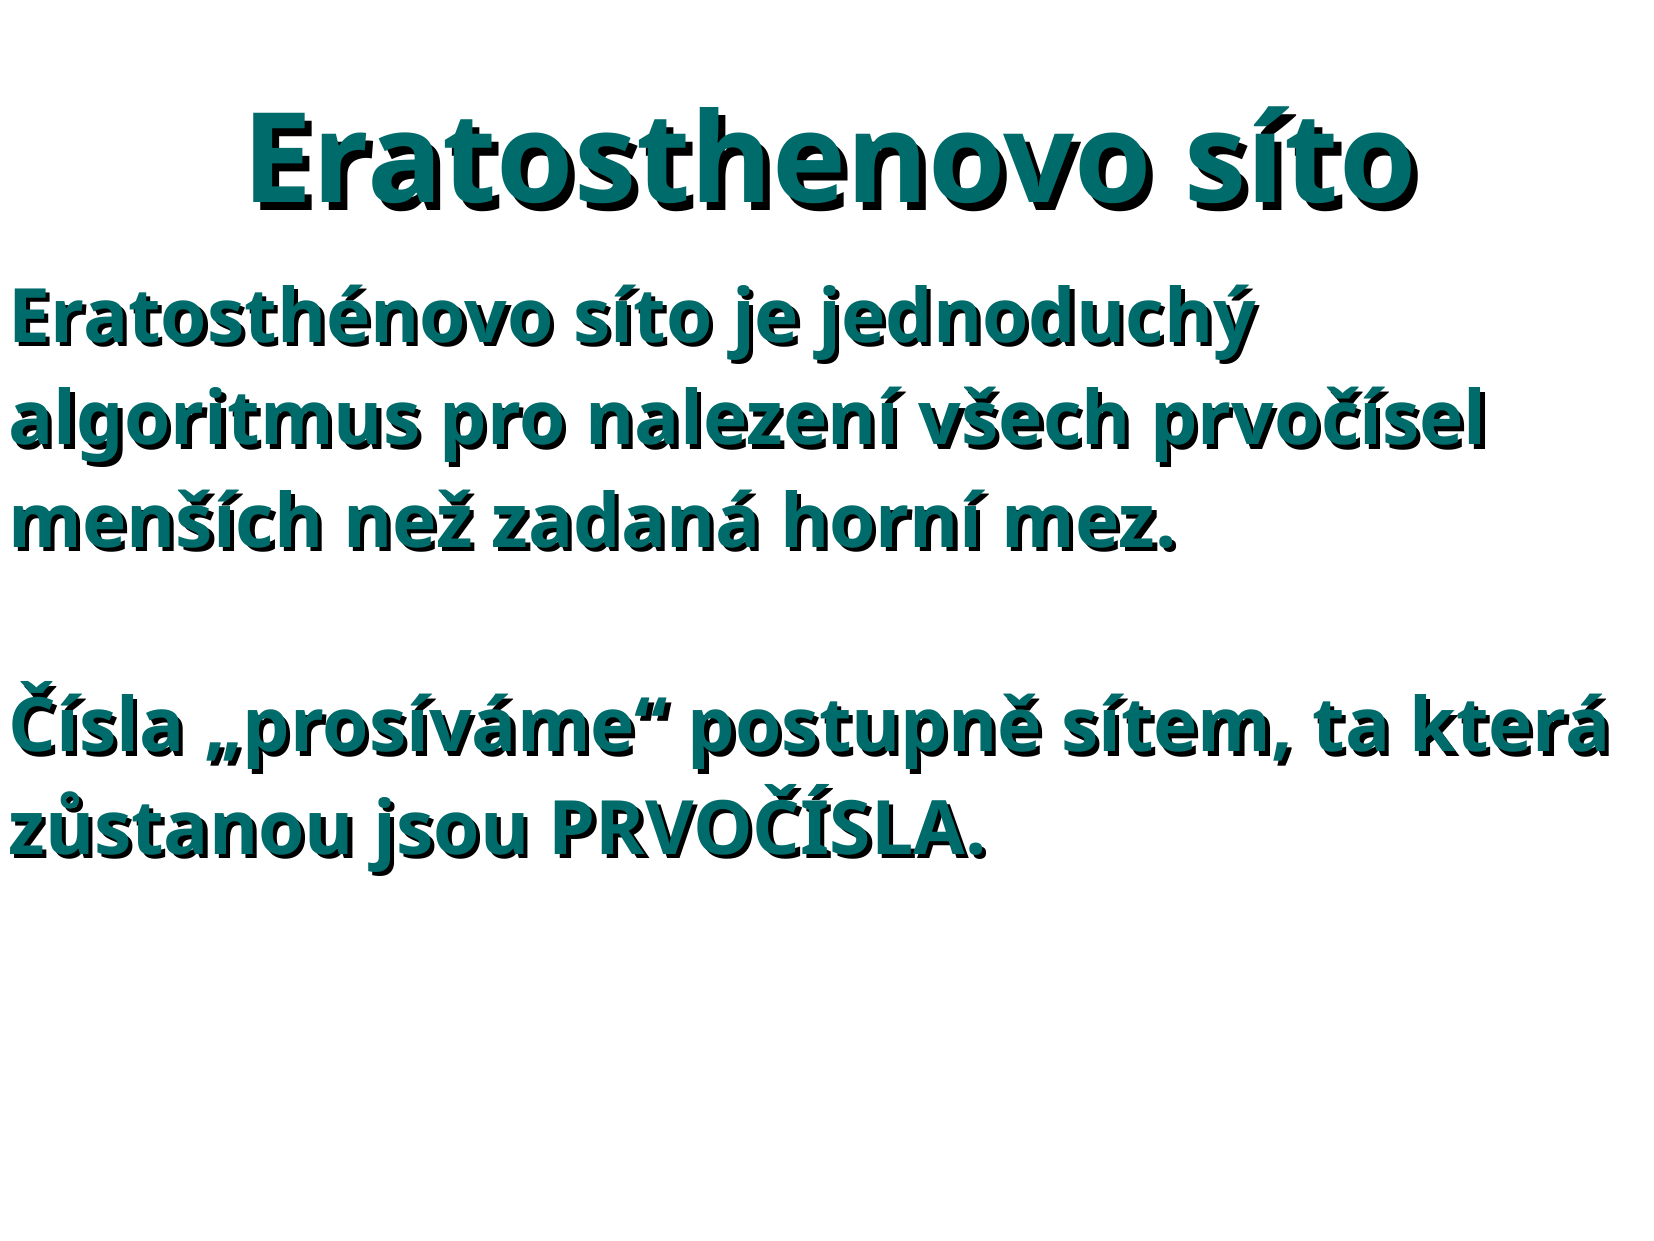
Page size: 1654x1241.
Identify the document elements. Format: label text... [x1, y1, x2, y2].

text_box Eratosthénovo síto je jednoduchý algoritmus pro nalezení všech prvočísel menších než zadaná horní mez. Čísla „prosíváme“ postupně sítem, ta která zůstanou jsou PRVOČÍSLA. [0, 255, 1654, 1200]
title Eratosthenovo síto [86, 49, 1575, 255]
